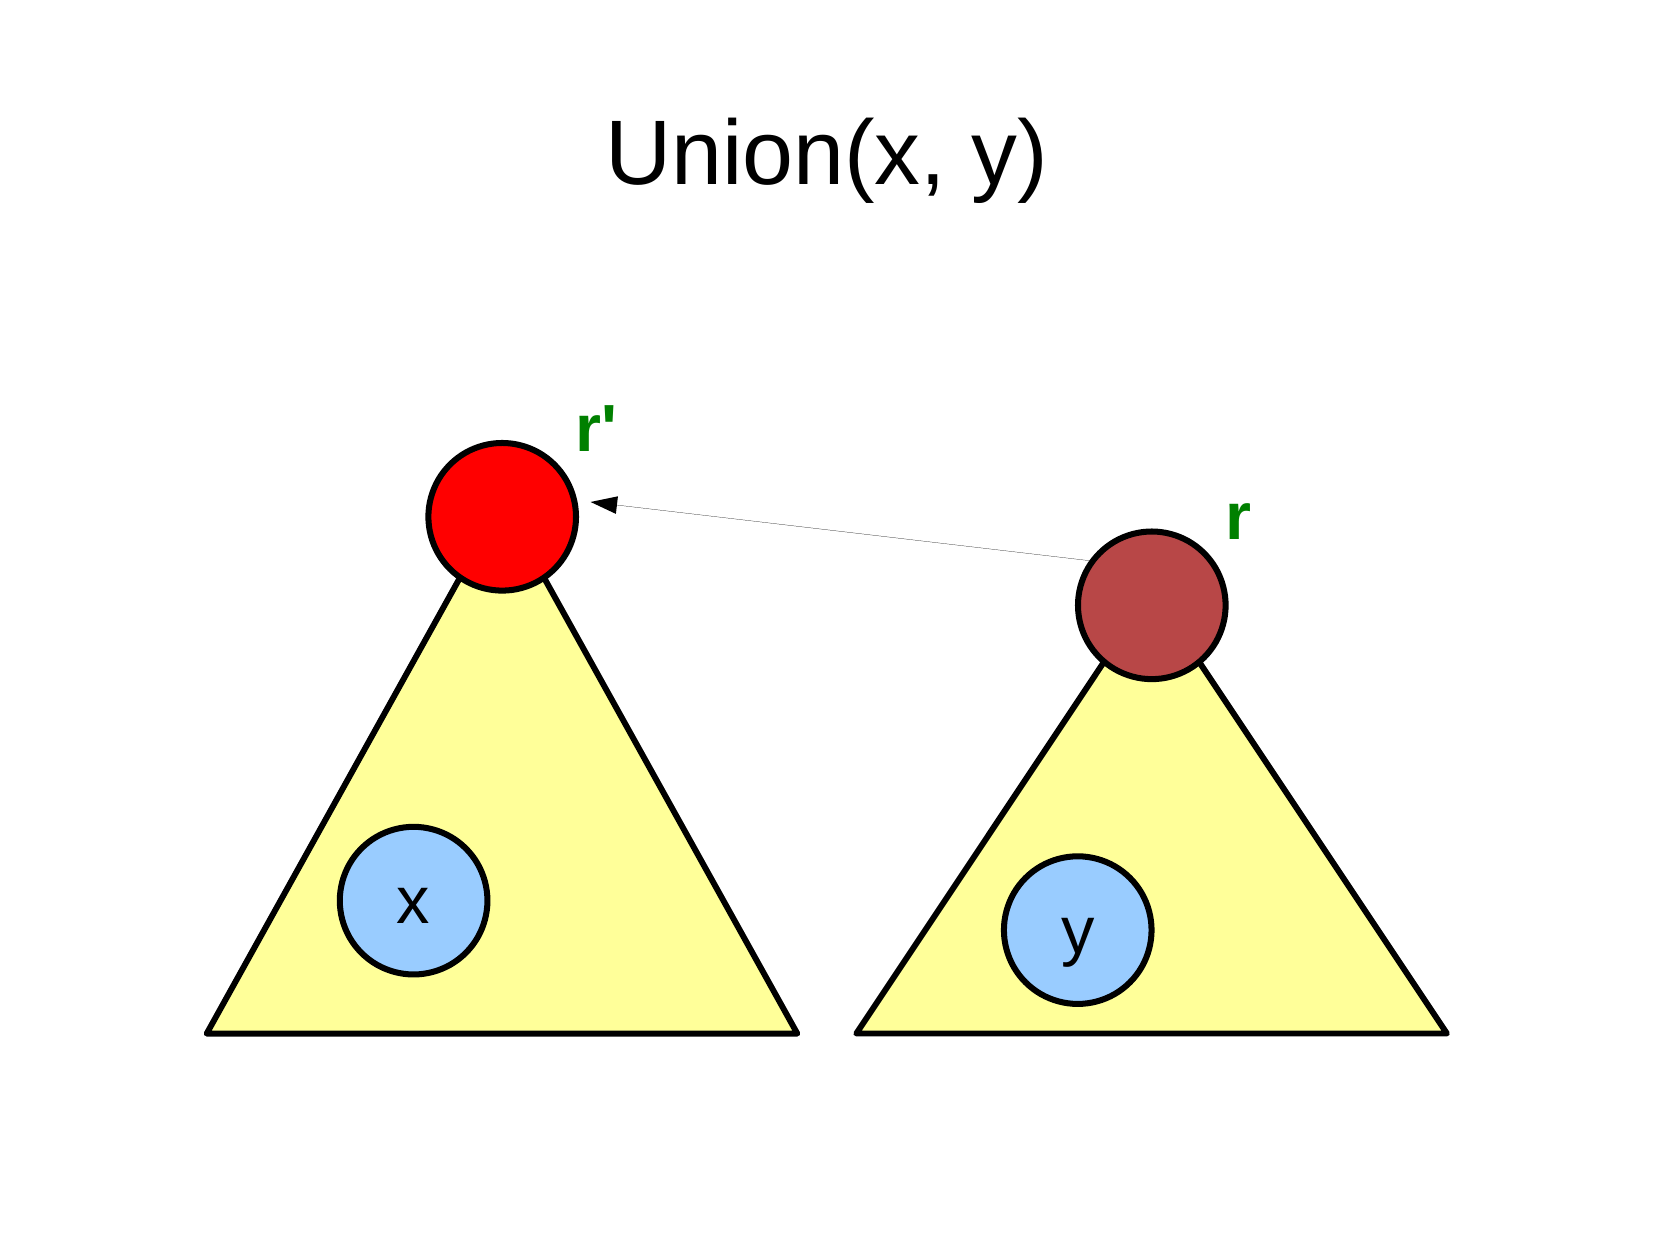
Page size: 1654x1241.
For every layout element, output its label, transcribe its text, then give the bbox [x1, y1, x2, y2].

text_box y [1003, 856, 1152, 1004]
title Union(x, y) [82, 49, 1571, 257]
text_box r [1210, 471, 1267, 562]
text_box [206, 442, 798, 1034]
text_box r' [561, 383, 633, 474]
text_box [856, 531, 1447, 1034]
text_box x [339, 826, 488, 975]
